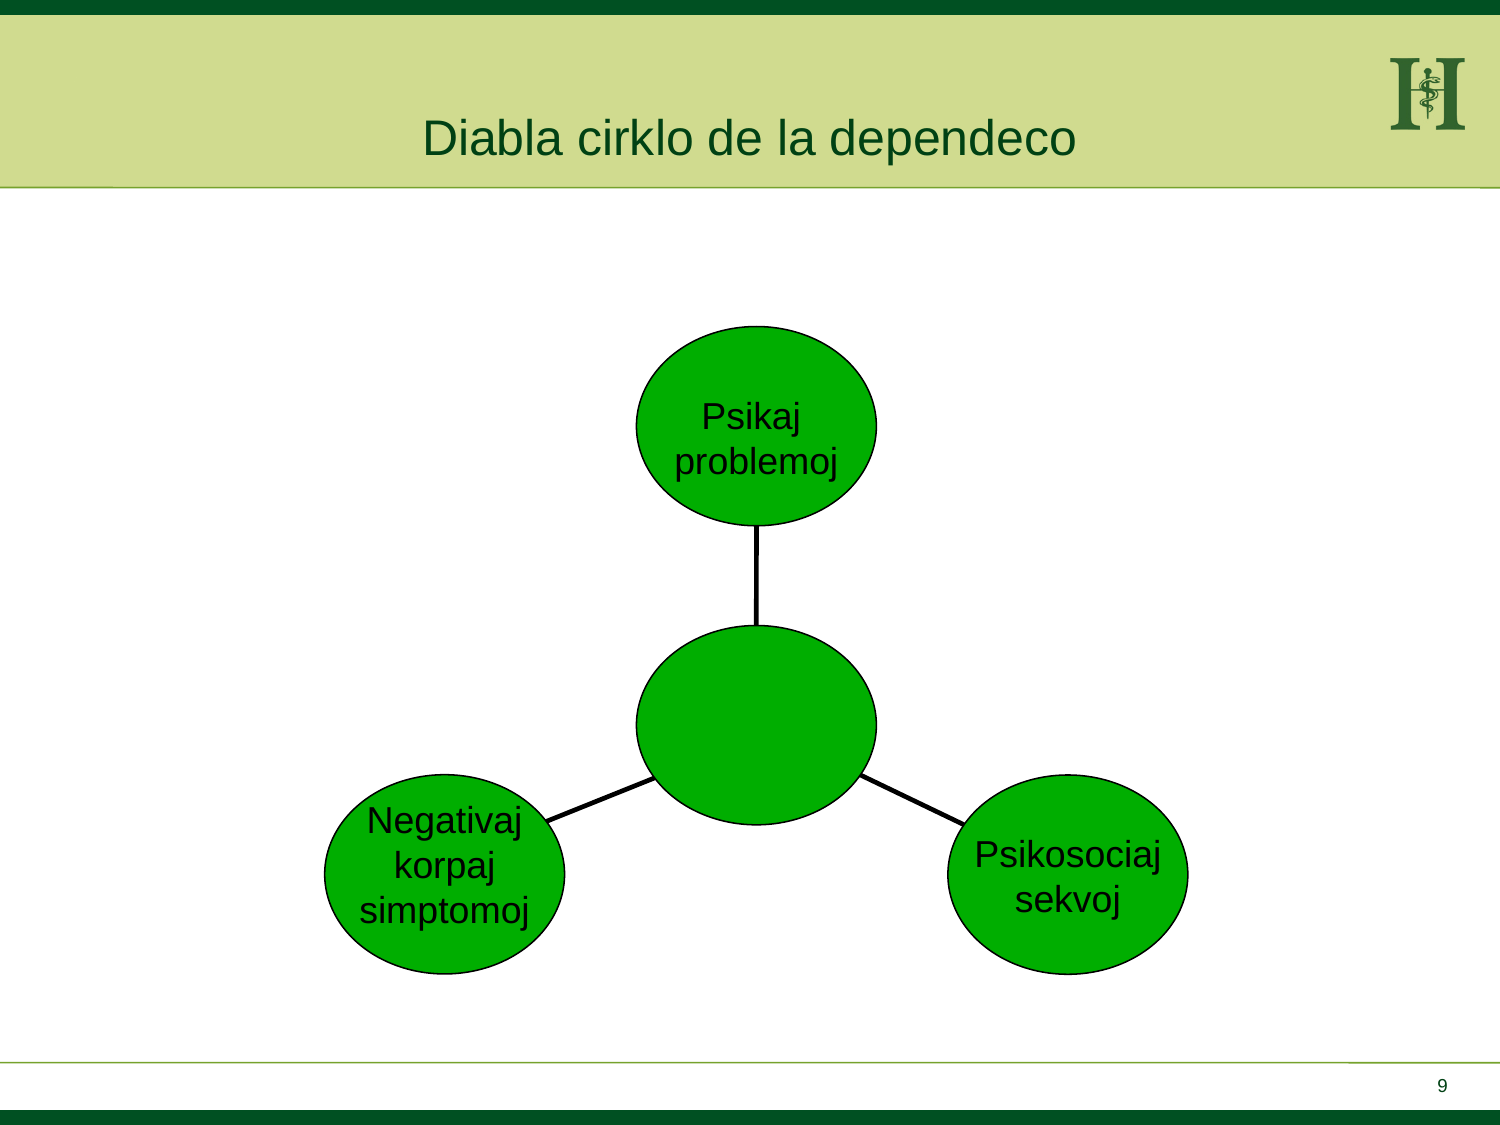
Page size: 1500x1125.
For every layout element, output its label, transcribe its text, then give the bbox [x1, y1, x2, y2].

text_box Negativaj korpaj simptomoj [324, 774, 565, 974]
text_box Psikosociaj sekvoj [947, 774, 1188, 975]
picture [0, 15, 1500, 186]
text_box [636, 625, 877, 825]
title Diabla cirklo de la dependeco [52, 9, 1447, 173]
text_box Psikaj problemoj [636, 326, 877, 526]
